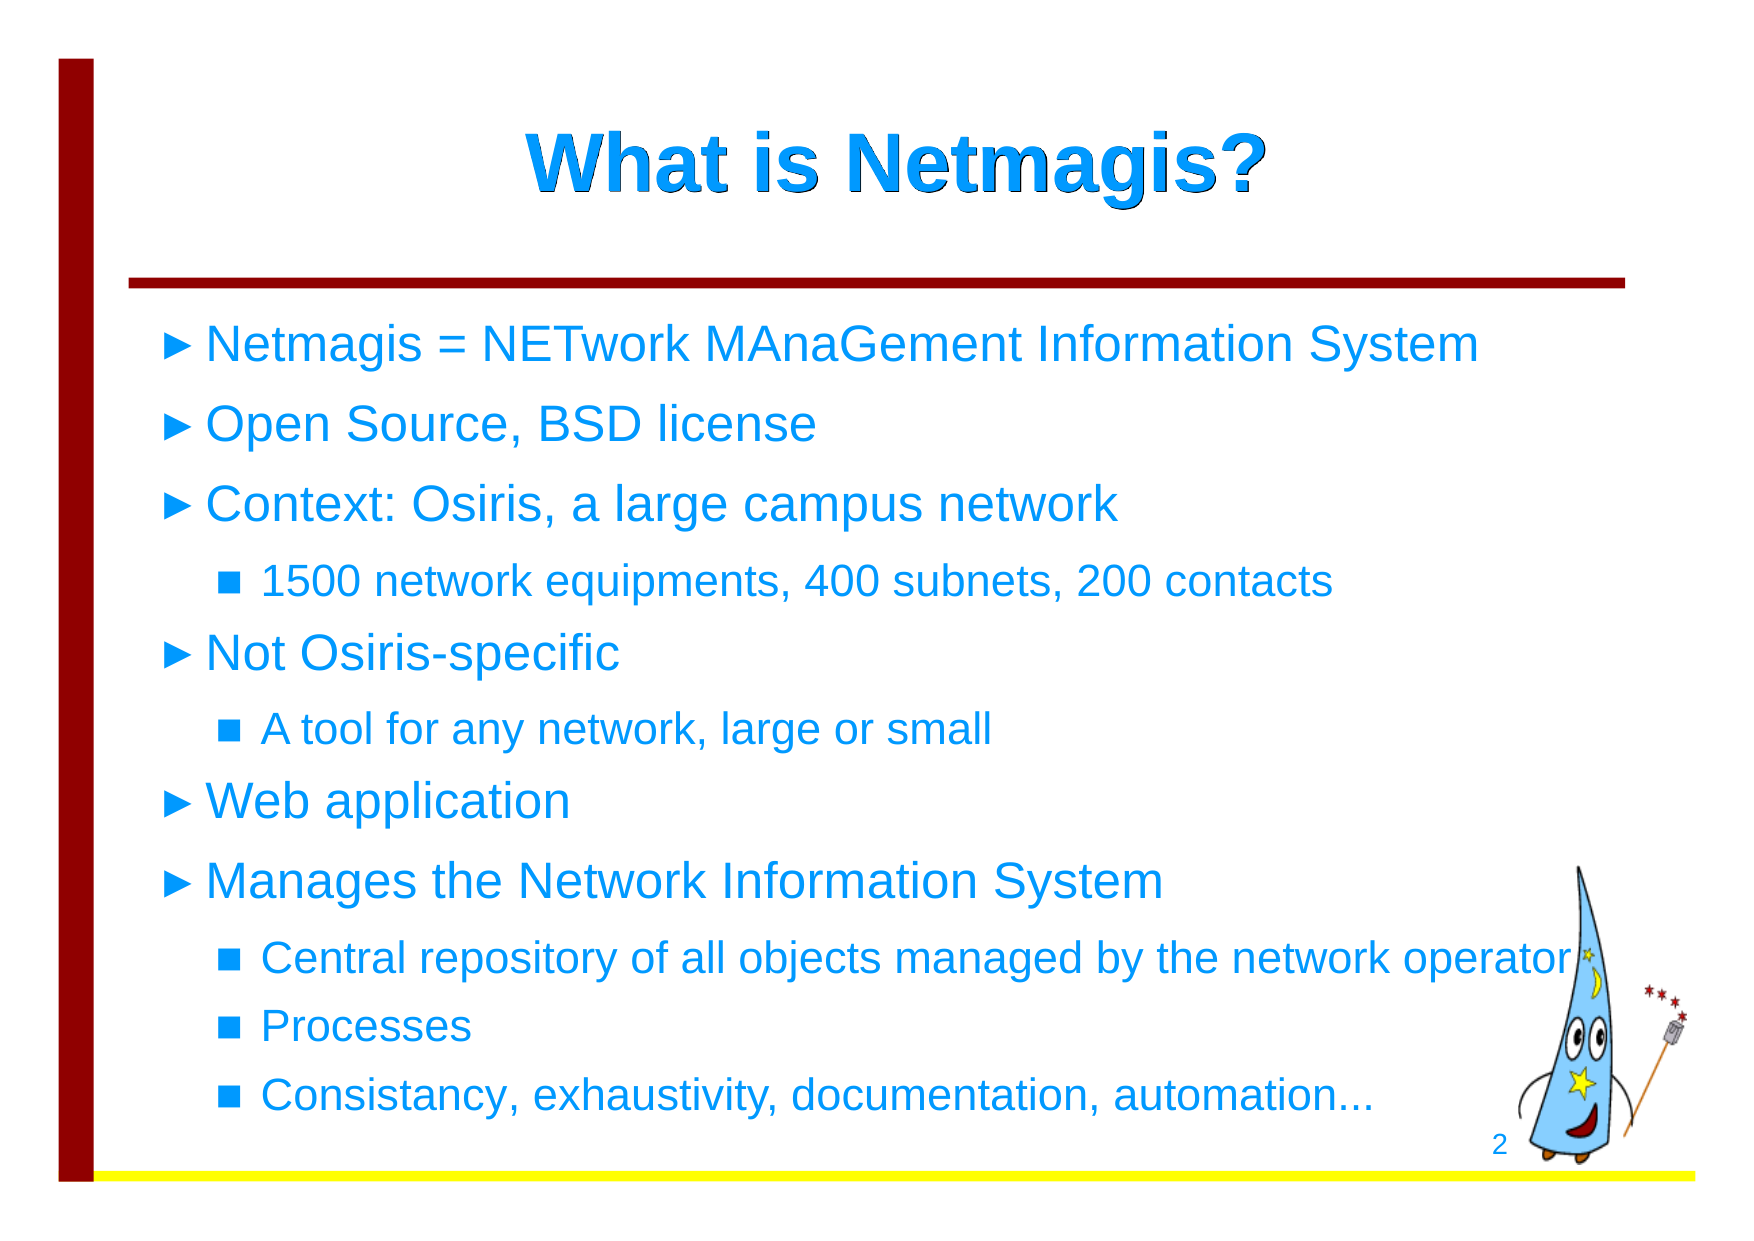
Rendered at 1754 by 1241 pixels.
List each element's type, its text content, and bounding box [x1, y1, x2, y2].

title What is Netmagis? [152, 74, 1643, 252]
picture [1518, 865, 1687, 1165]
list Netmagis = NETwork MAnaGement Information System Open Source, BSD license Context: Osiris, a large campus network 1500 network equipments, 400 subnets, 200 contacts Not Osiris-specific A tool for any network, large or small Web application Manages the Network Information System Central repository of all objects managed by the network operator Processes Consistancy, exhaustivity, documentation, automation... [140, 315, 1614, 1128]
